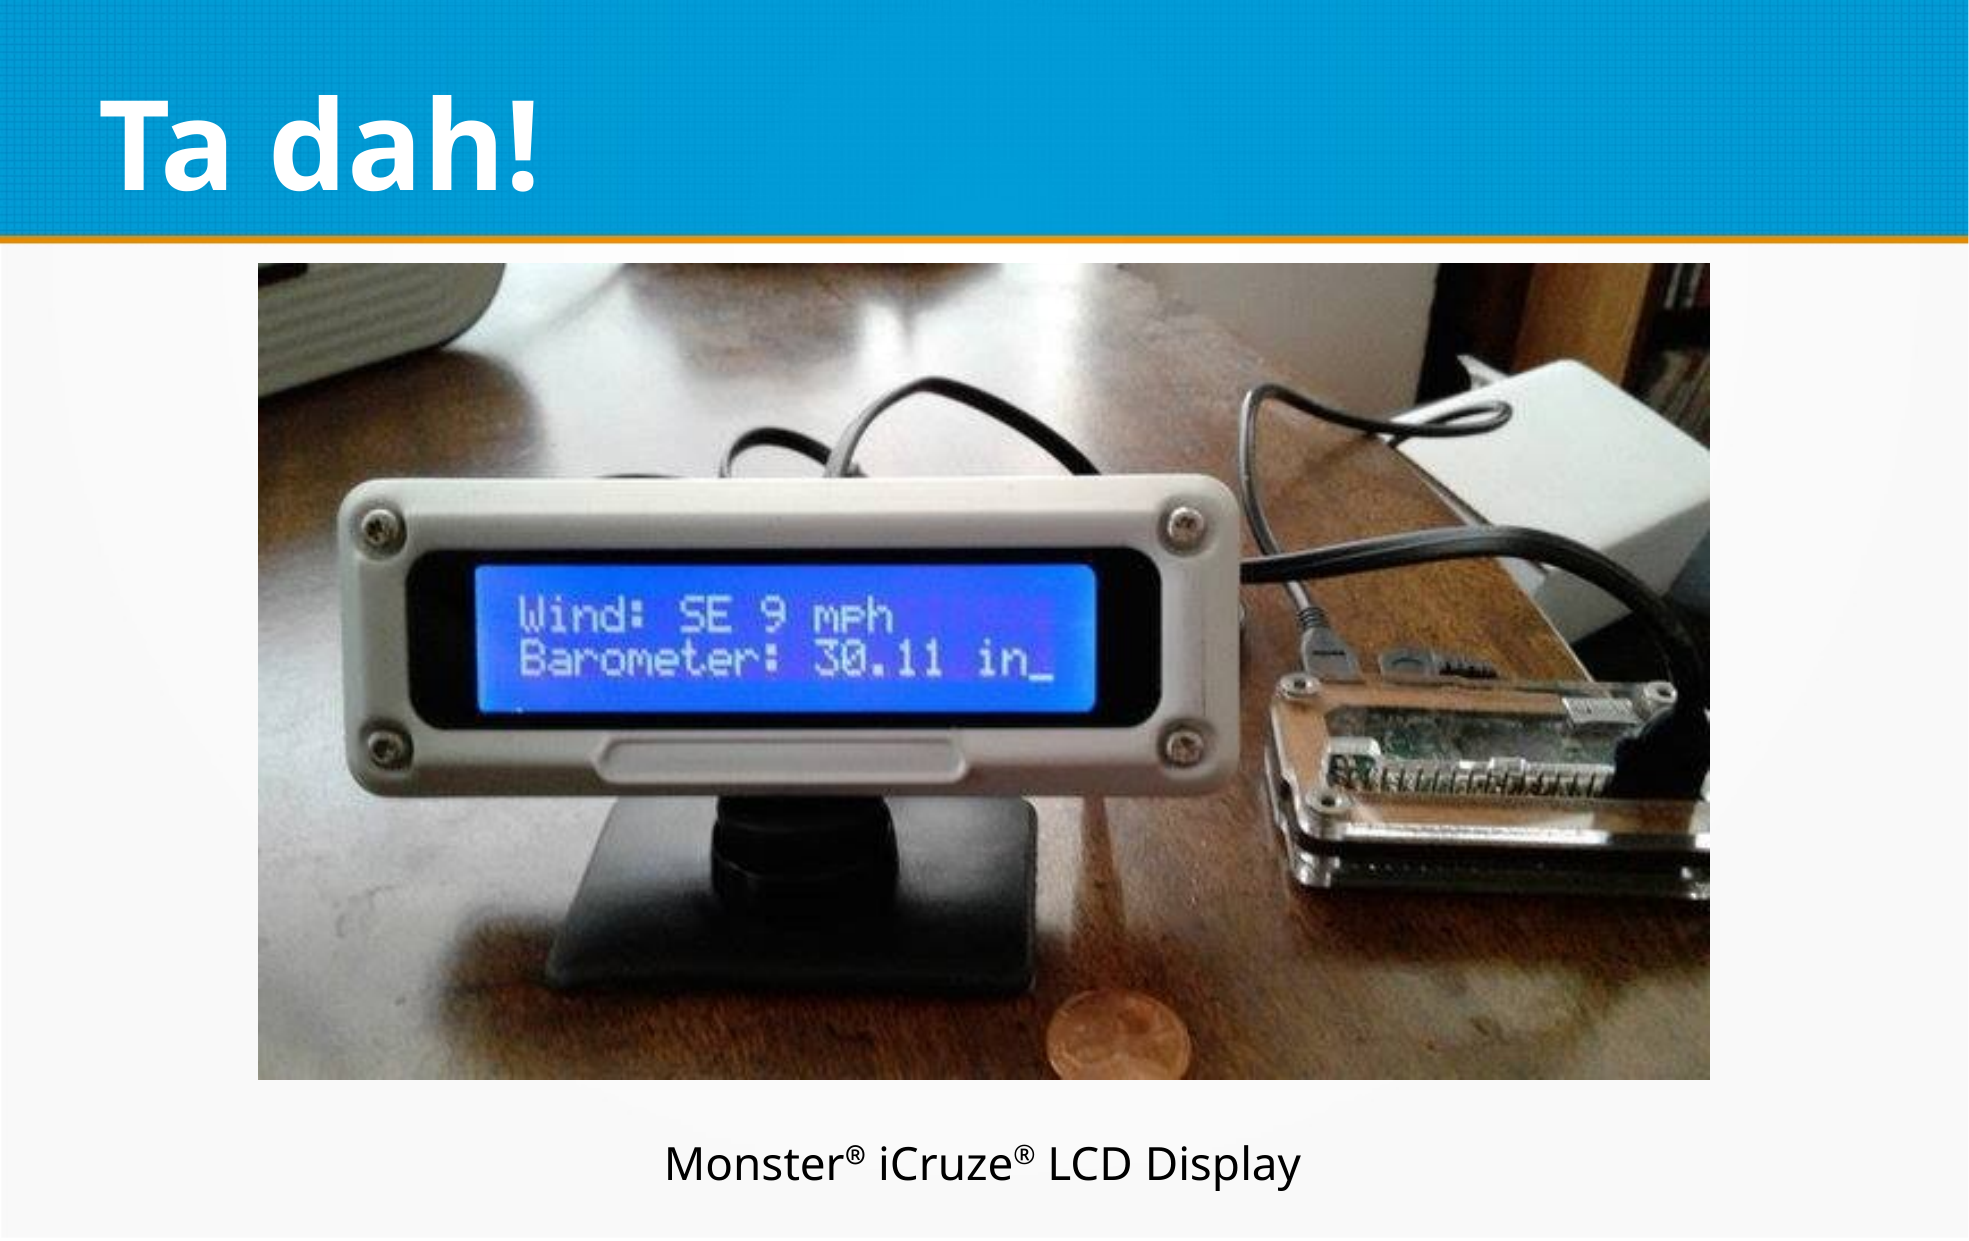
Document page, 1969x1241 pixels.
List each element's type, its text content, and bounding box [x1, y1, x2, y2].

title Ta dah! [98, 19, 1870, 227]
picture [0, 233, 1969, 1241]
text_box Monster® iCruze® LCD Display [255, 1125, 1711, 1200]
